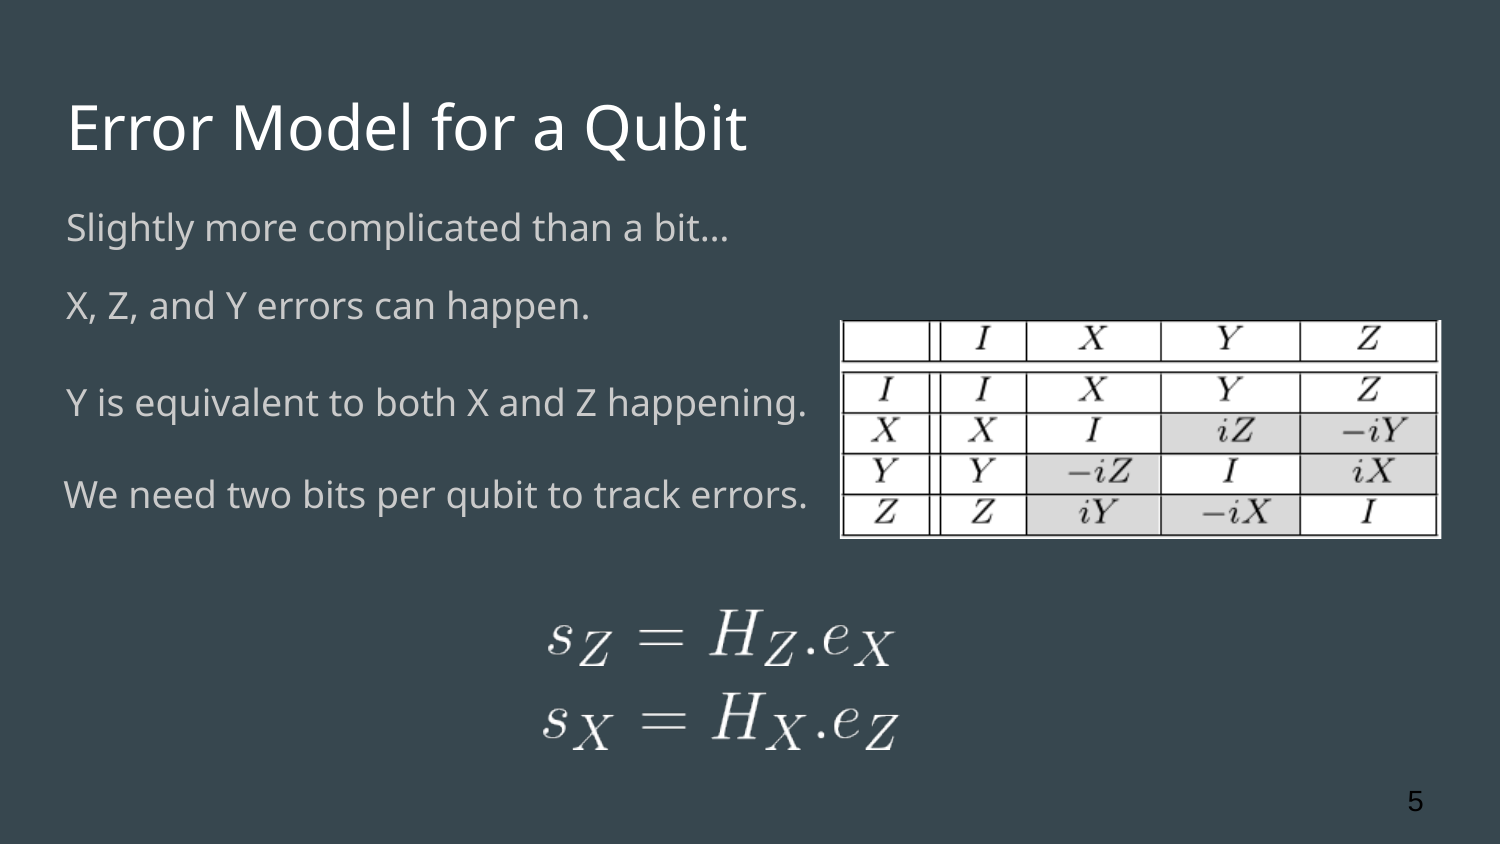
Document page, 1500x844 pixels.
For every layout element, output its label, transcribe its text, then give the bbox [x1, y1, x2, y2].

slide_number <number> [1392, 767, 1483, 833]
picture [543, 691, 900, 750]
title Error Model for a Qubit [51, 72, 1449, 167]
list Slightly more complicated than a bit… X, Z, and Y errors can happen. [51, 189, 1449, 360]
list Y is equivalent to both X and Z happening. [51, 364, 1449, 535]
picture [839, 320, 1442, 364]
picture [548, 608, 896, 666]
list We need two bits per qubit to track errors. [48, 455, 1446, 539]
